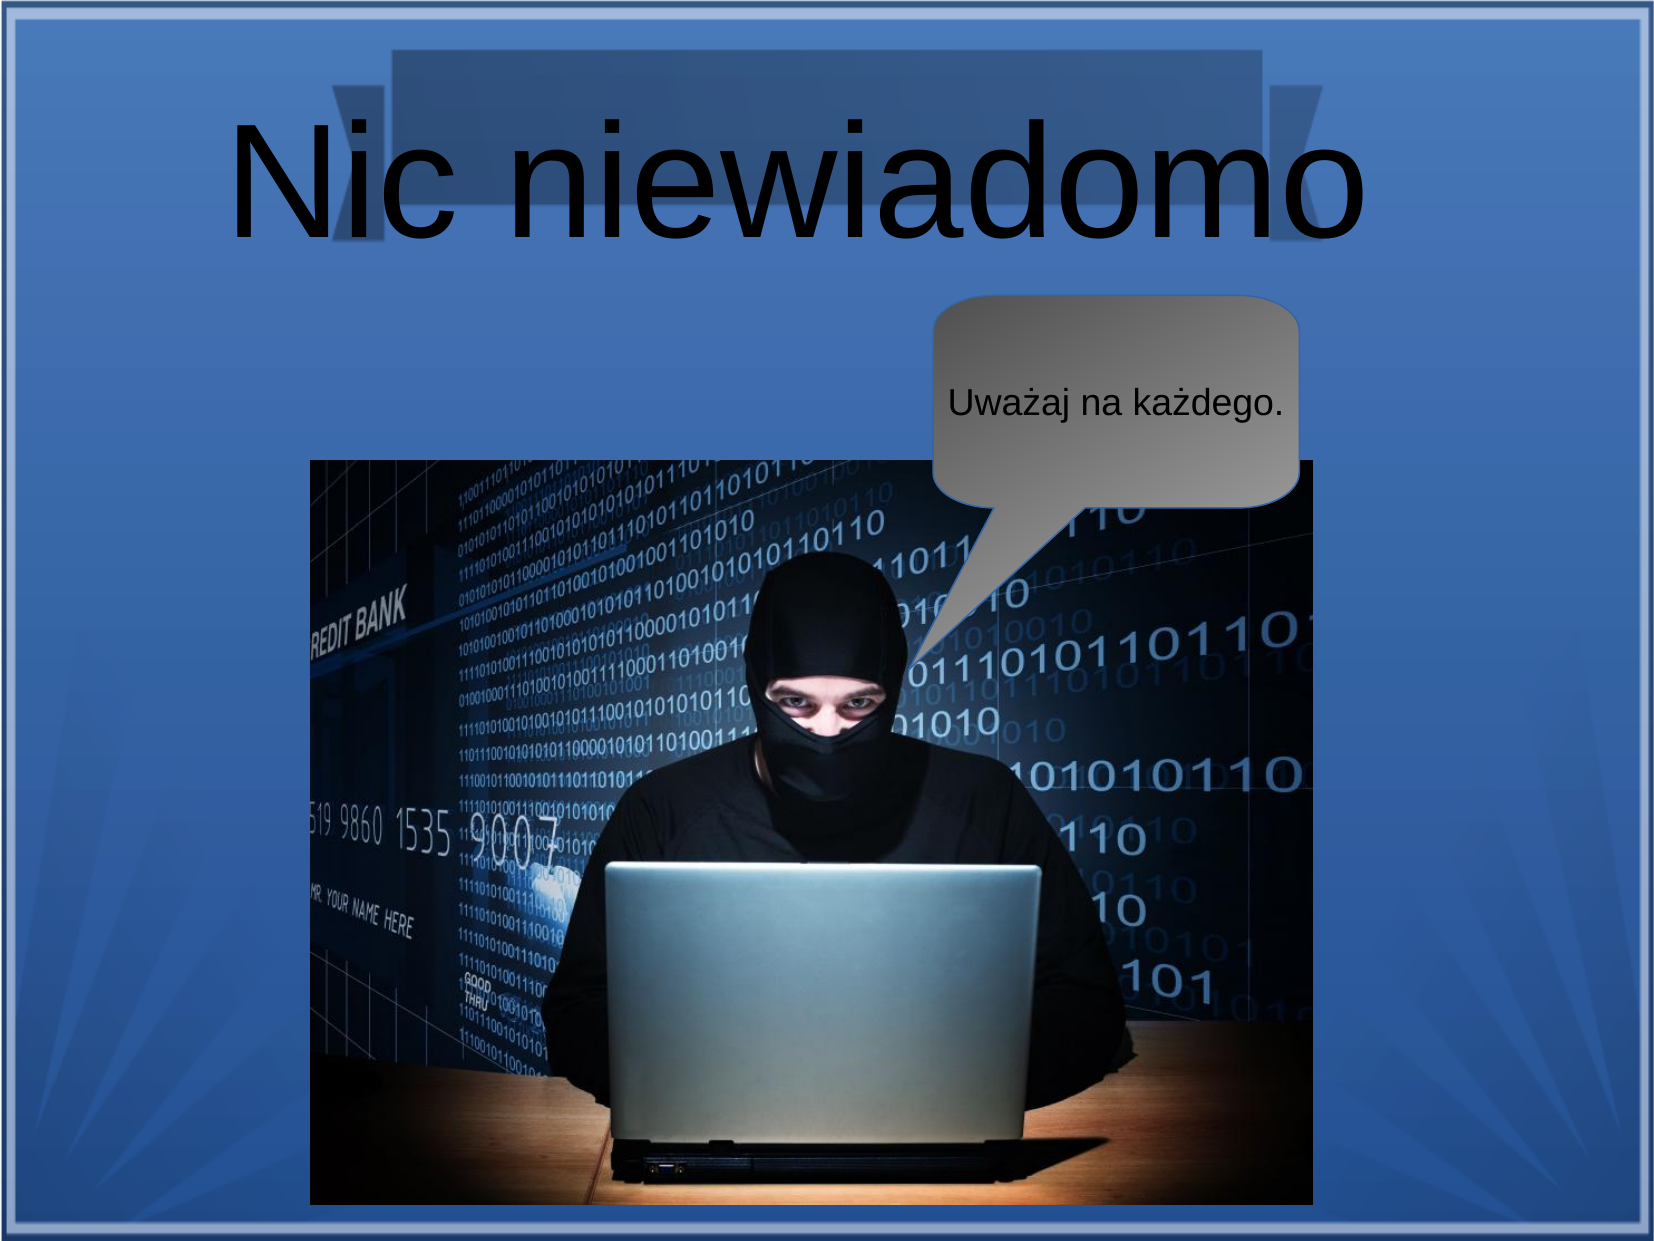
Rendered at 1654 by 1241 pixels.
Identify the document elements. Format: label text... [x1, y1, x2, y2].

title Nic niewiadomo [189, 47, 1406, 307]
picture [0, 0, 1654, 1241]
text_box Uważaj na każdego. [908, 295, 1300, 670]
